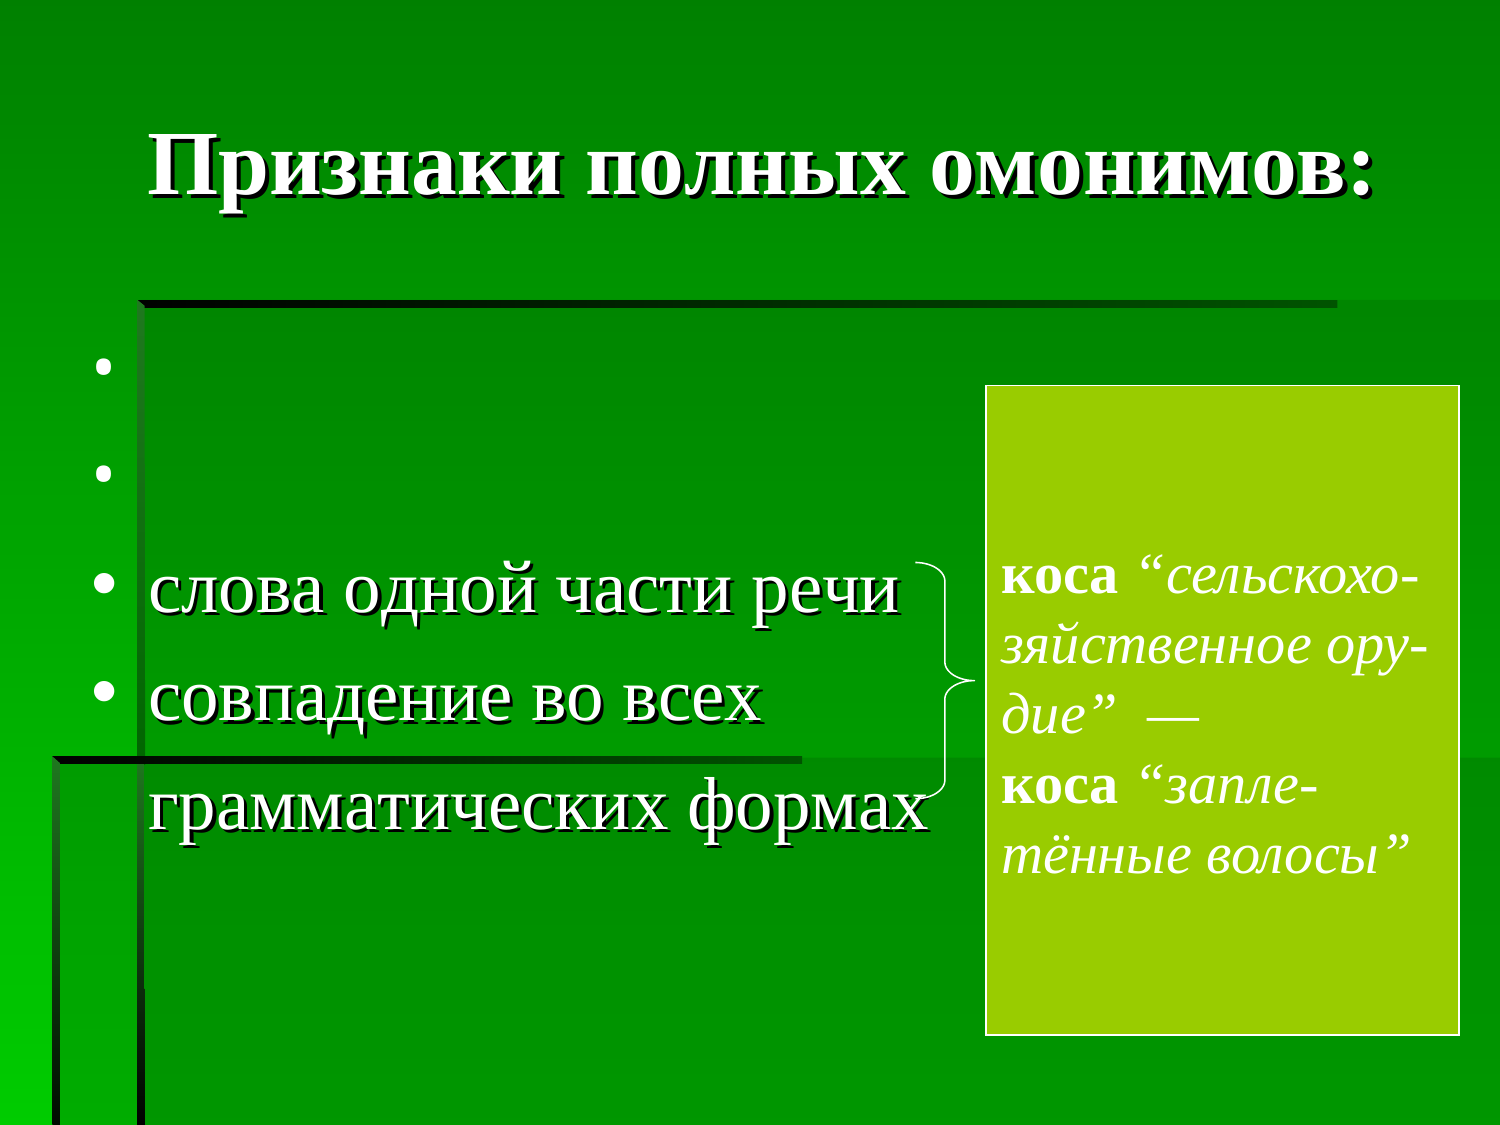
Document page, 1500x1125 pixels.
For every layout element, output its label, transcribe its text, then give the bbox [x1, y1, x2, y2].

title Признаки полных омонимов: [75, 40, 1451, 276]
text_box коса “сельскохо- зяйственное ору- дие” — коса “запле- тённые волосы” [986, 385, 1459, 1035]
list слова одной части речи совпадение во всех грамматических формах [76, 312, 1452, 1001]
